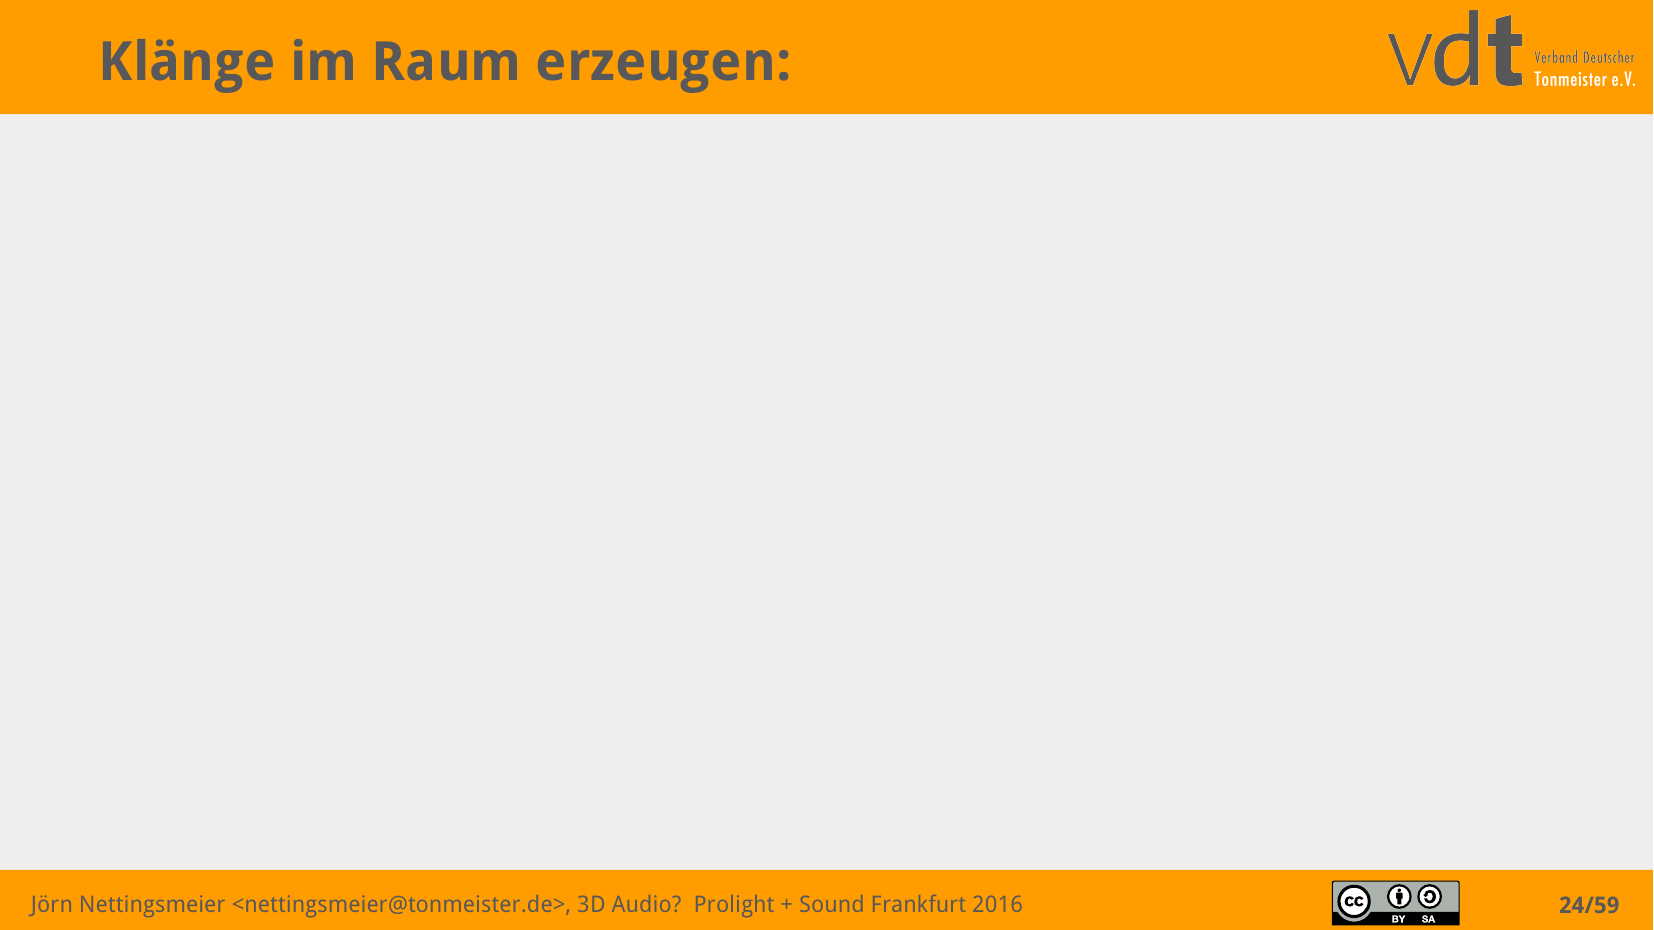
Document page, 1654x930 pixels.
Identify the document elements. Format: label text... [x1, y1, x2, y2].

title Klänge im Raum erzeugen: [98, 4, 1216, 119]
picture [1377, 0, 1646, 104]
